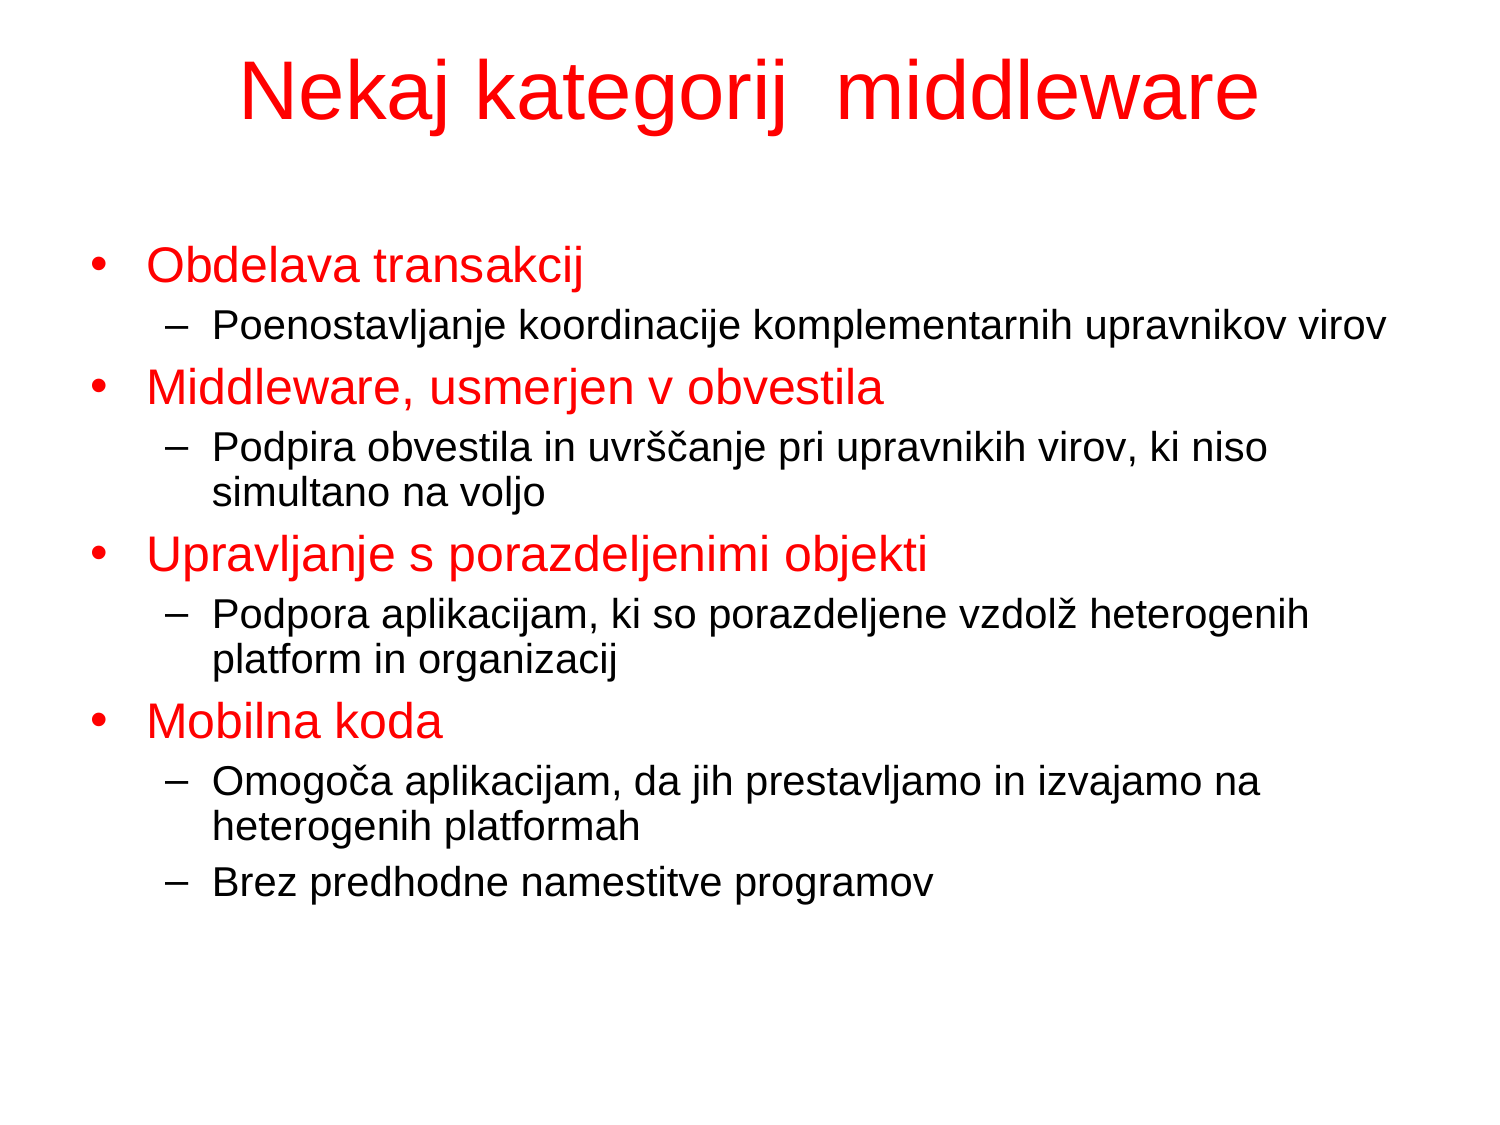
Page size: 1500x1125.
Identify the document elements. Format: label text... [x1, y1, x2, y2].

title Nekaj kategorij middleware [75, 23, 1426, 149]
list Obdelava transakcij Poenostavljanje koordinacije komplementarnih upravnikov virov Middleware, usmerjen v obvestila Podpira obvestila in uvrščanje pri upravnikih virov, ki niso simultano na voljo Upravljanje s porazdeljenimi objekti Podpora aplikacijam, ki so porazdeljene vzdolž heterogenih platform in organizacij Mobilna koda Omogoča aplikacijam, da jih prestavljamo in izvajamo na heterogenih platformah Brez predhodne namestitve programov [75, 231, 1426, 975]
